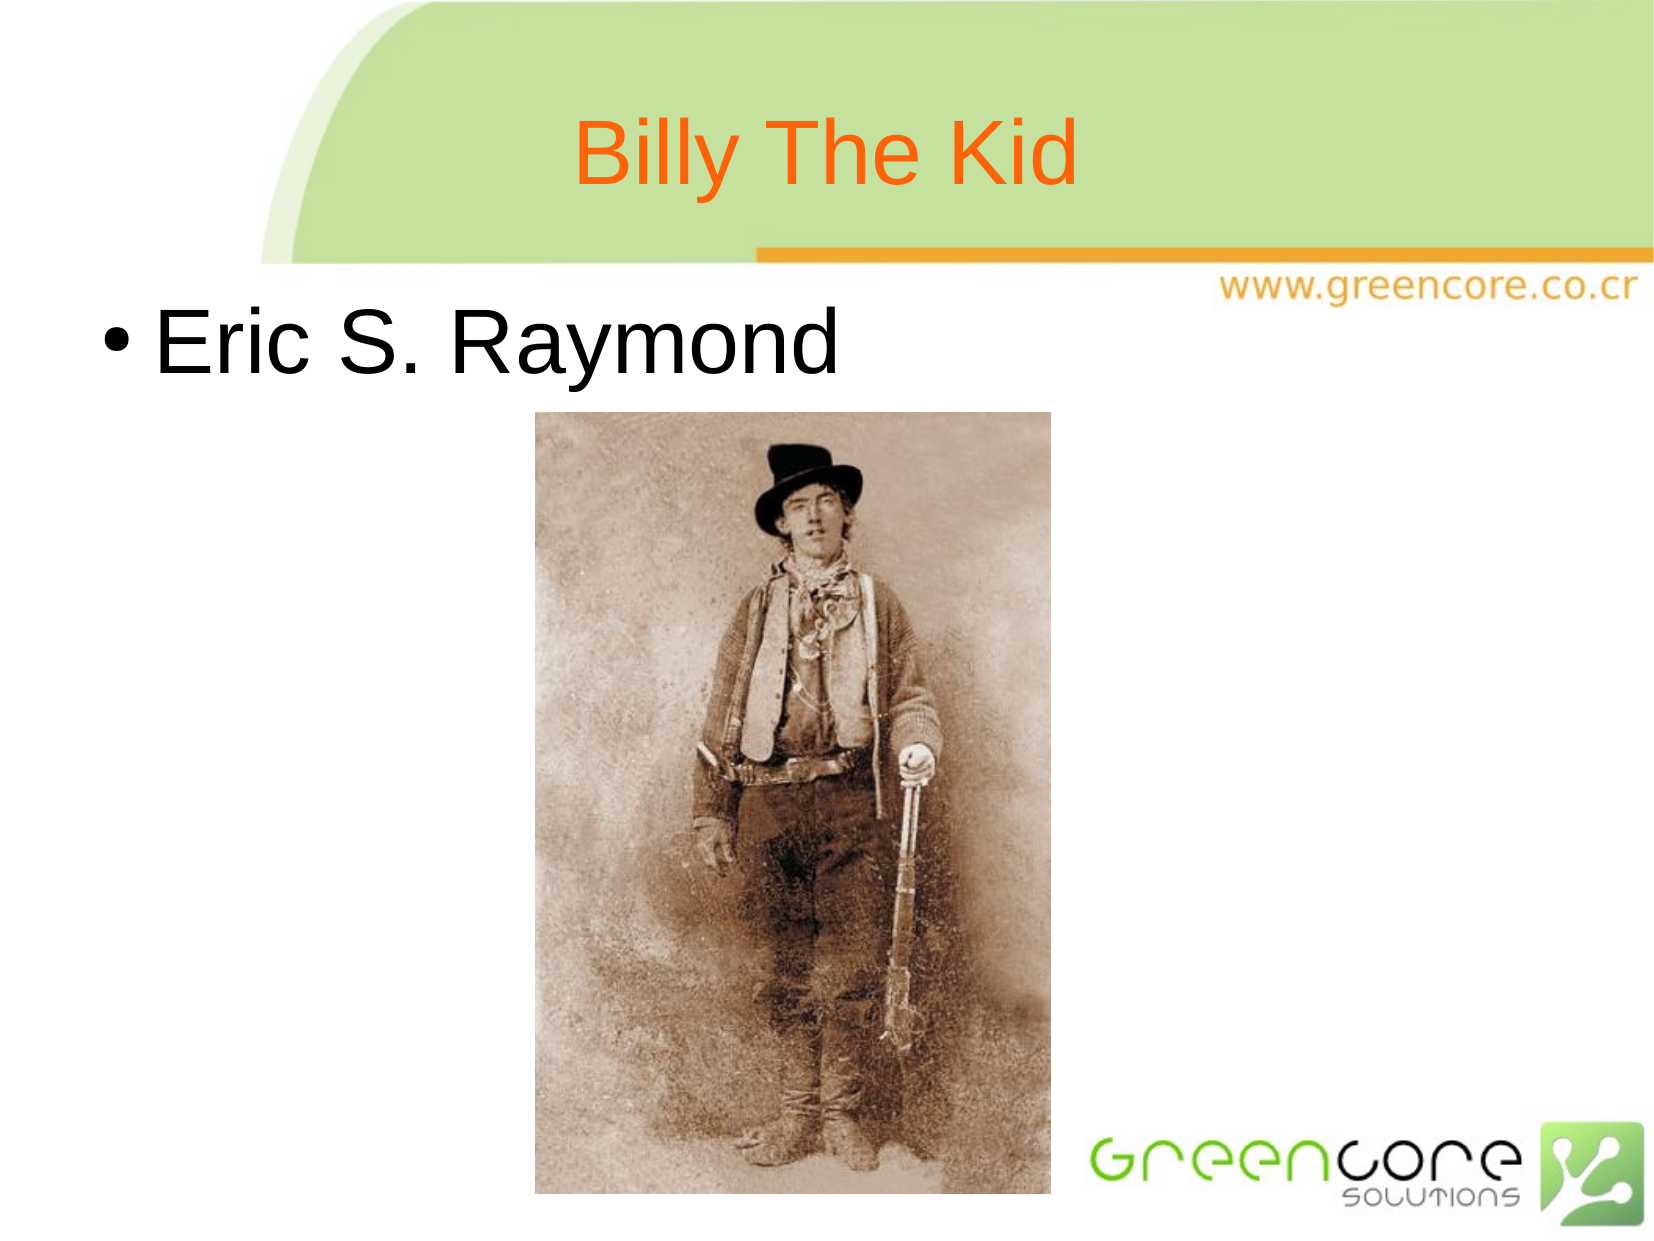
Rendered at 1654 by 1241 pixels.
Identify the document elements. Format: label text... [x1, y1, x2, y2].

picture [0, 0, 1654, 1241]
list Eric S. Raymond [82, 290, 1571, 1094]
title Billy The Kid [82, 56, 1571, 250]
